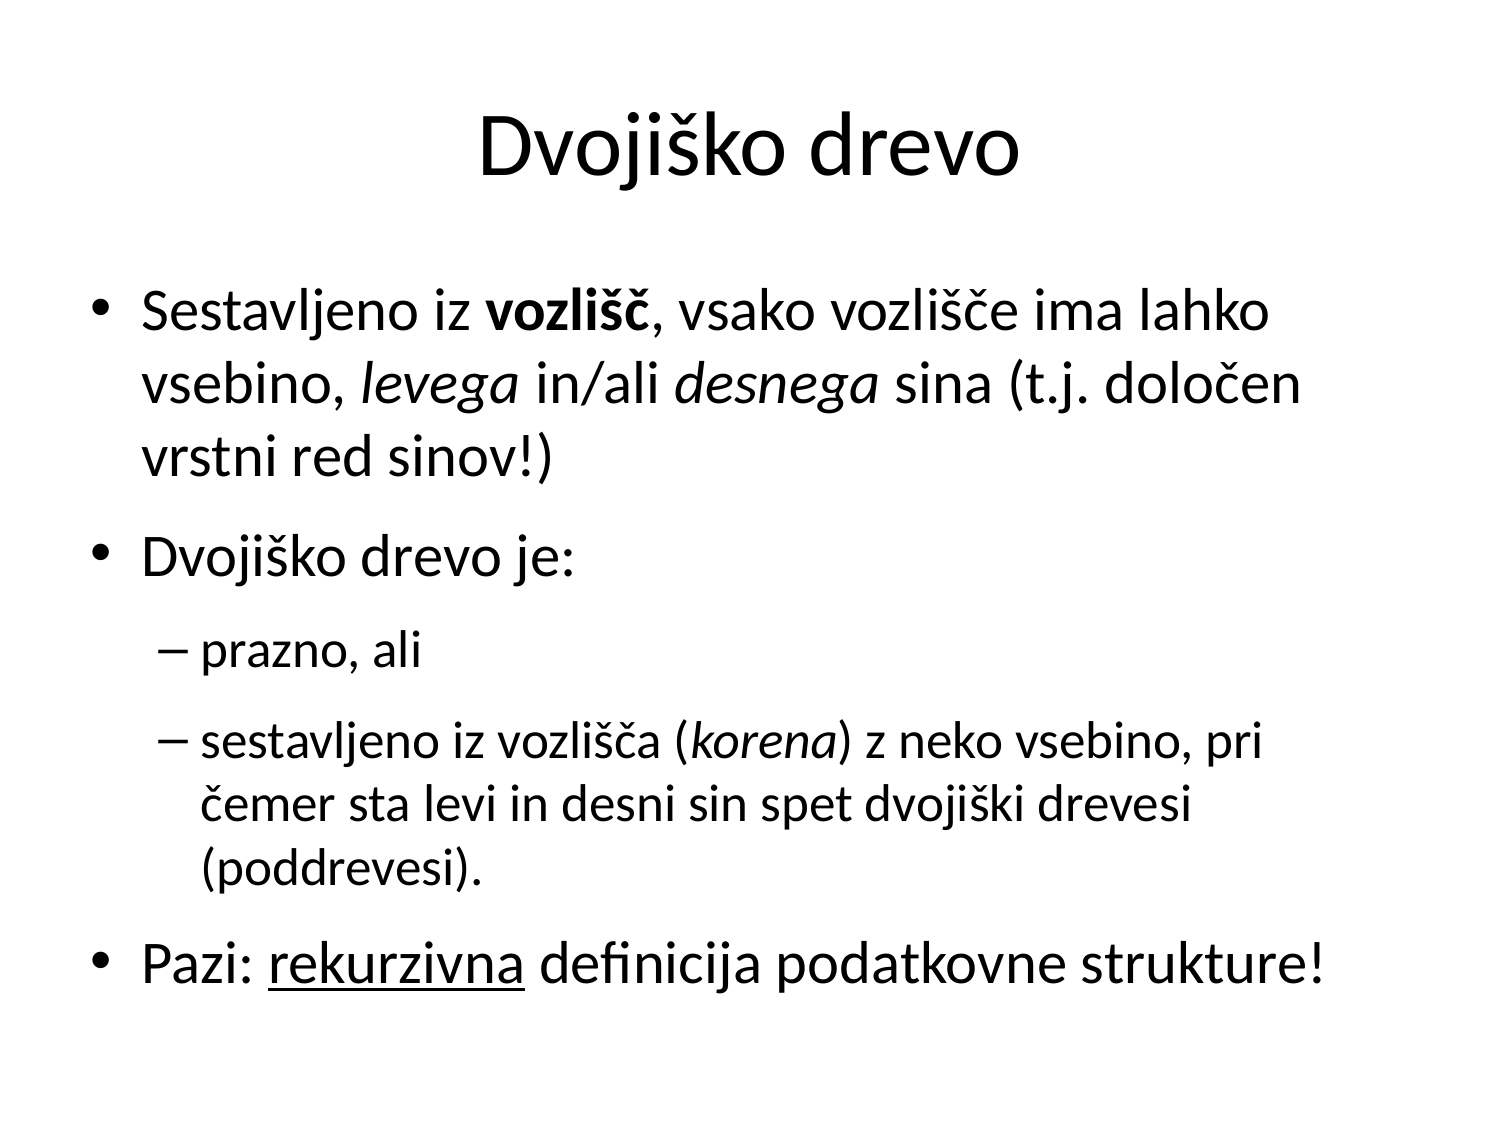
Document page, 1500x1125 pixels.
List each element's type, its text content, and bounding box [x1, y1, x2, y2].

title Dvojiško drevo [75, 45, 1425, 233]
list Sestavljeno iz vozlišč, vsako vozlišče ima lahko vsebino, levega in/ali desnega sina (t.j. določen vrstni red sinov!) Dvojiško drevo je: prazno, ali sestavljeno iz vozlišča (korena) z neko vsebino, pri čemer sta levi in desni sin spet dvojiški drevesi (poddrevesi). Pazi: rekurzivna definicija podatkovne strukture! [75, 262, 1425, 1005]
